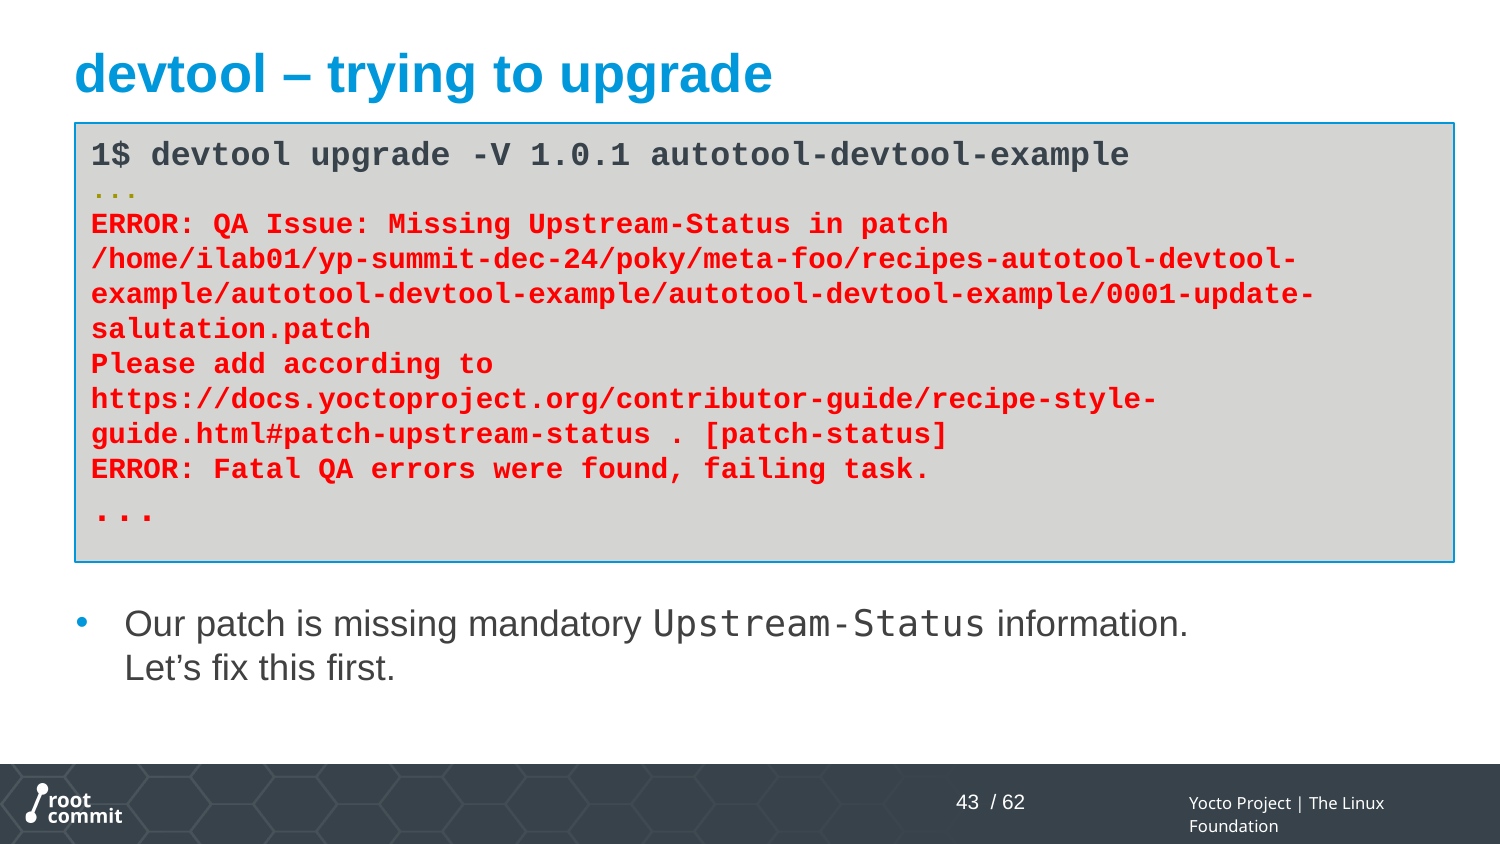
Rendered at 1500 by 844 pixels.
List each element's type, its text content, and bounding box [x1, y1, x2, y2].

picture [0, 0, 1500, 844]
text_box 1$ devtool upgrade -V 1.0.1 autotool-devtool-example ... ERROR: QA Issue: Missing Upstream-Status in patch /home/ilab01/yp-summit-dec-24/poky/meta-foo/recipes-autotool-devtool-example/autotool-devtool-example/autotool-devtool-example/0001-update-salutation.patch Please add according to https://docs.yoctoproject.org/contributor-guide/recipe-style-guide.html#patch-upstream-status . [patch-status] ERROR: Fatal QA errors were found, failing task. ... [75, 123, 1455, 563]
text_box Our patch is missing mandatory Upstream-Status information. Let’s fix this first. [74, 600, 1425, 689]
text_box devtool – trying to upgrade [74, 50, 1424, 159]
